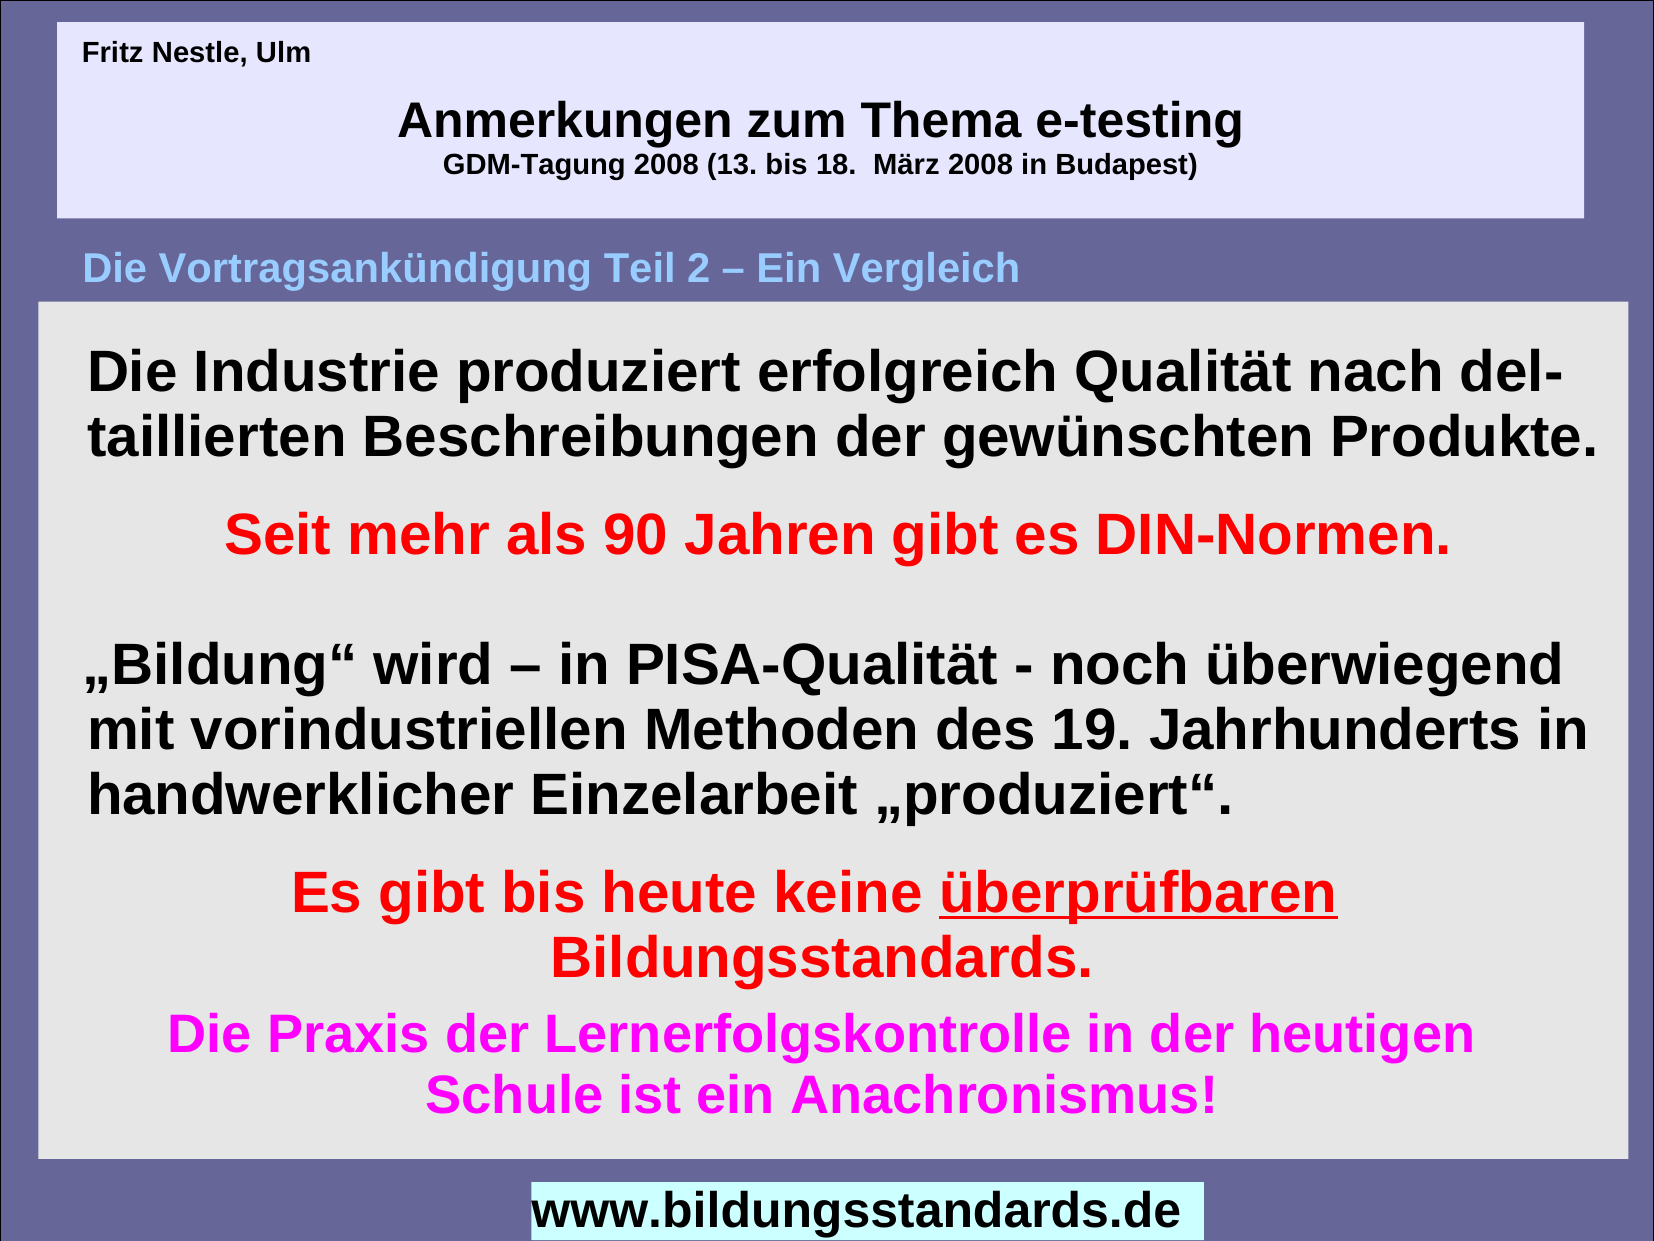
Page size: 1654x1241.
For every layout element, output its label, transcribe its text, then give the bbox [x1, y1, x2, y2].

text_box Fritz Nestle, Ulm Anmerkungen zum Thema e-testing GDM-Tagung 2008 (13. bis 18. März 2008 in Budapest) [57, 22, 1585, 219]
text_box Die Industrie produziert erfolgreich Qualität nach del- taillierten Beschreibungen der gewünschten Produkte. Seit mehr als 90 Jahren gibt es DIN-Normen. „Bildung“ wird – in PISA-Qualität - noch überwiegend mit vorindustriellen Methoden des 19. Jahrhunderts in handwerklicher Einzelarbeit „produziert“. Es gibt bis heute keine überprüfbaren Bildungsstandards. Die Praxis der Lernerfolgskontrolle in der heutigen Schule ist ein Anachronismus! [38, 301, 1629, 1159]
text_box www.bildungsstandards.de [531, 1182, 1204, 1241]
text_box [0, 0, 1654, 1241]
text_box Die Vortragsankündigung Teil 2 – Ein Vergleich [82, 244, 1171, 295]
